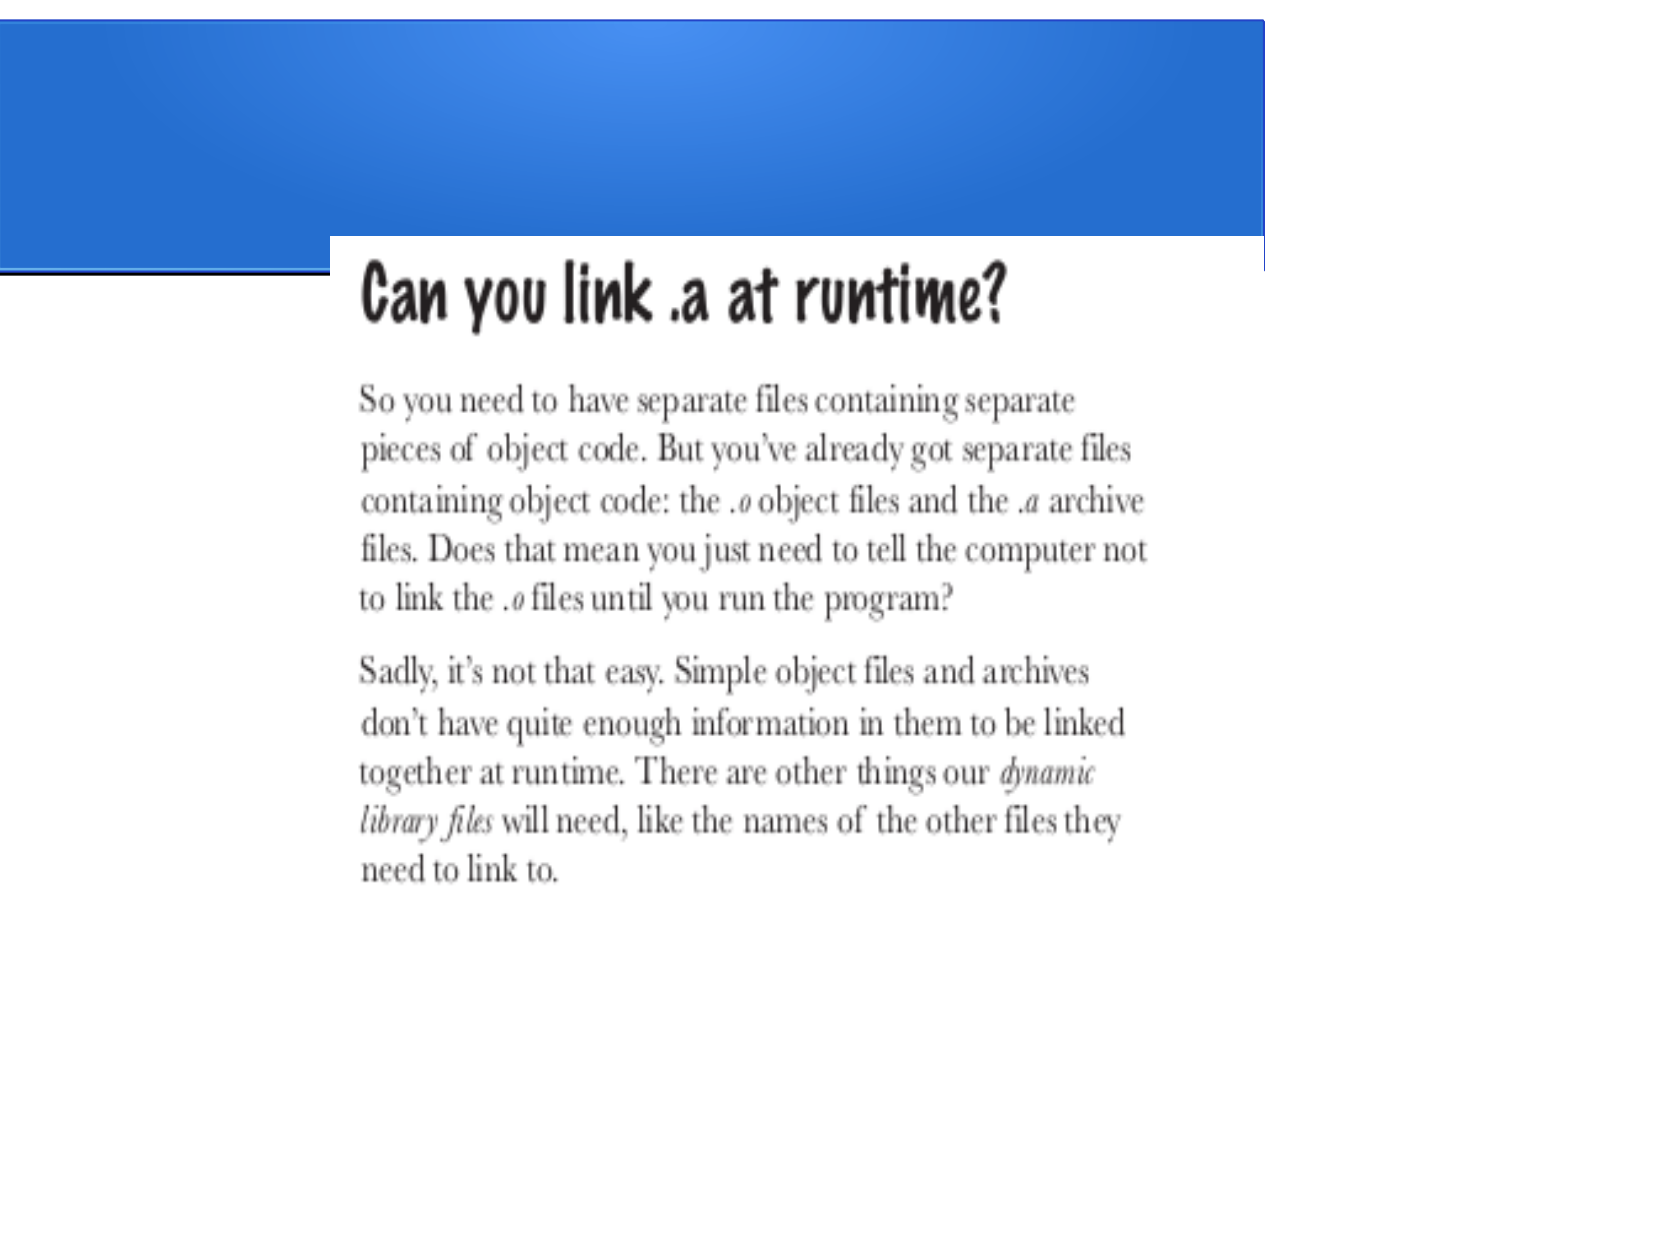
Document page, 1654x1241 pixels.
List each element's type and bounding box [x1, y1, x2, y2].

picture [330, 236, 1264, 922]
